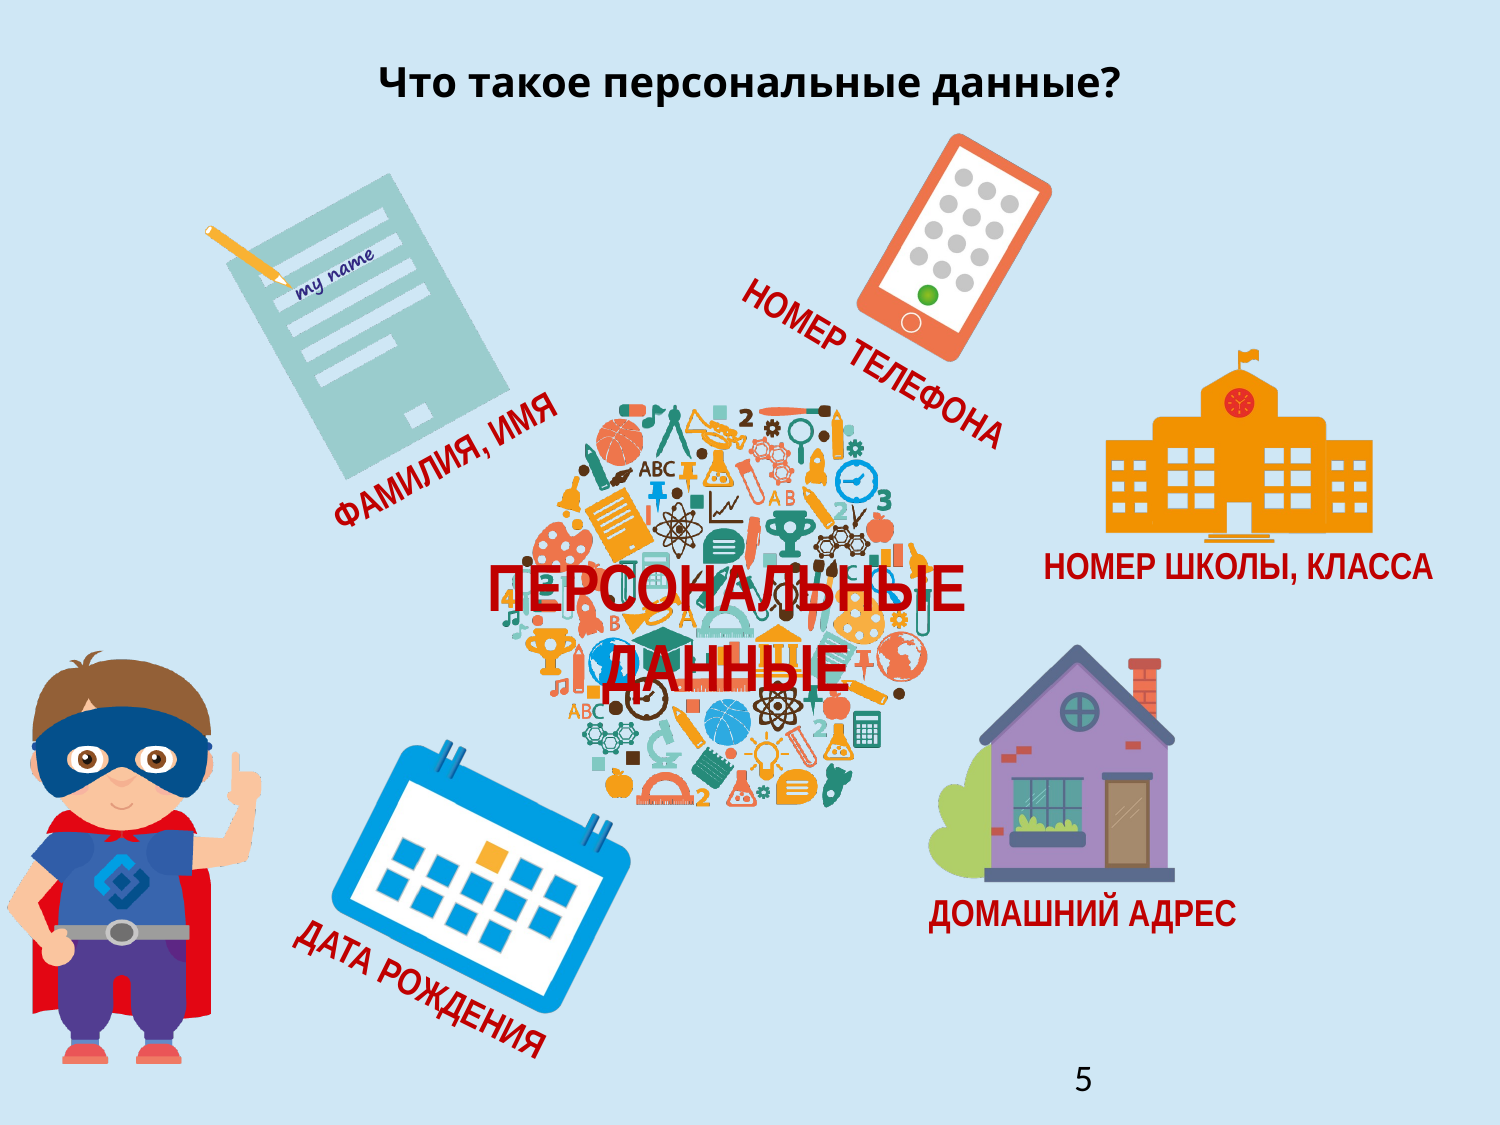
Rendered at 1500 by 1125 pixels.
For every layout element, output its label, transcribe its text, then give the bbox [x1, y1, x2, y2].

picture [201, 159, 944, 537]
text_box ДАТА РОЖДЕНИЯ [275, 893, 571, 1081]
picture [351, 781, 602, 995]
text_box НОМЕР ШКОЛЫ, КЛАССА [1028, 534, 1449, 595]
picture [1099, 289, 1379, 568]
picture [316, 629, 1184, 1022]
picture [810, 103, 1098, 391]
slide_number <номер> [1059, 1046, 1397, 1107]
picture [0, 648, 271, 1066]
text_box ДОМАШНИЙ АДРЕС [914, 881, 1253, 942]
text_box НОМЕР ТЕЛЕФОНА [720, 253, 1032, 472]
text_box ПЕРСОНАЛЬНЫЕ ДАННЫЕ [466, 537, 988, 713]
text_box Что такое персональные данные? [0, 48, 1500, 114]
text_box ФАМИЛИЯ, ИМЯ [308, 405, 482, 554]
